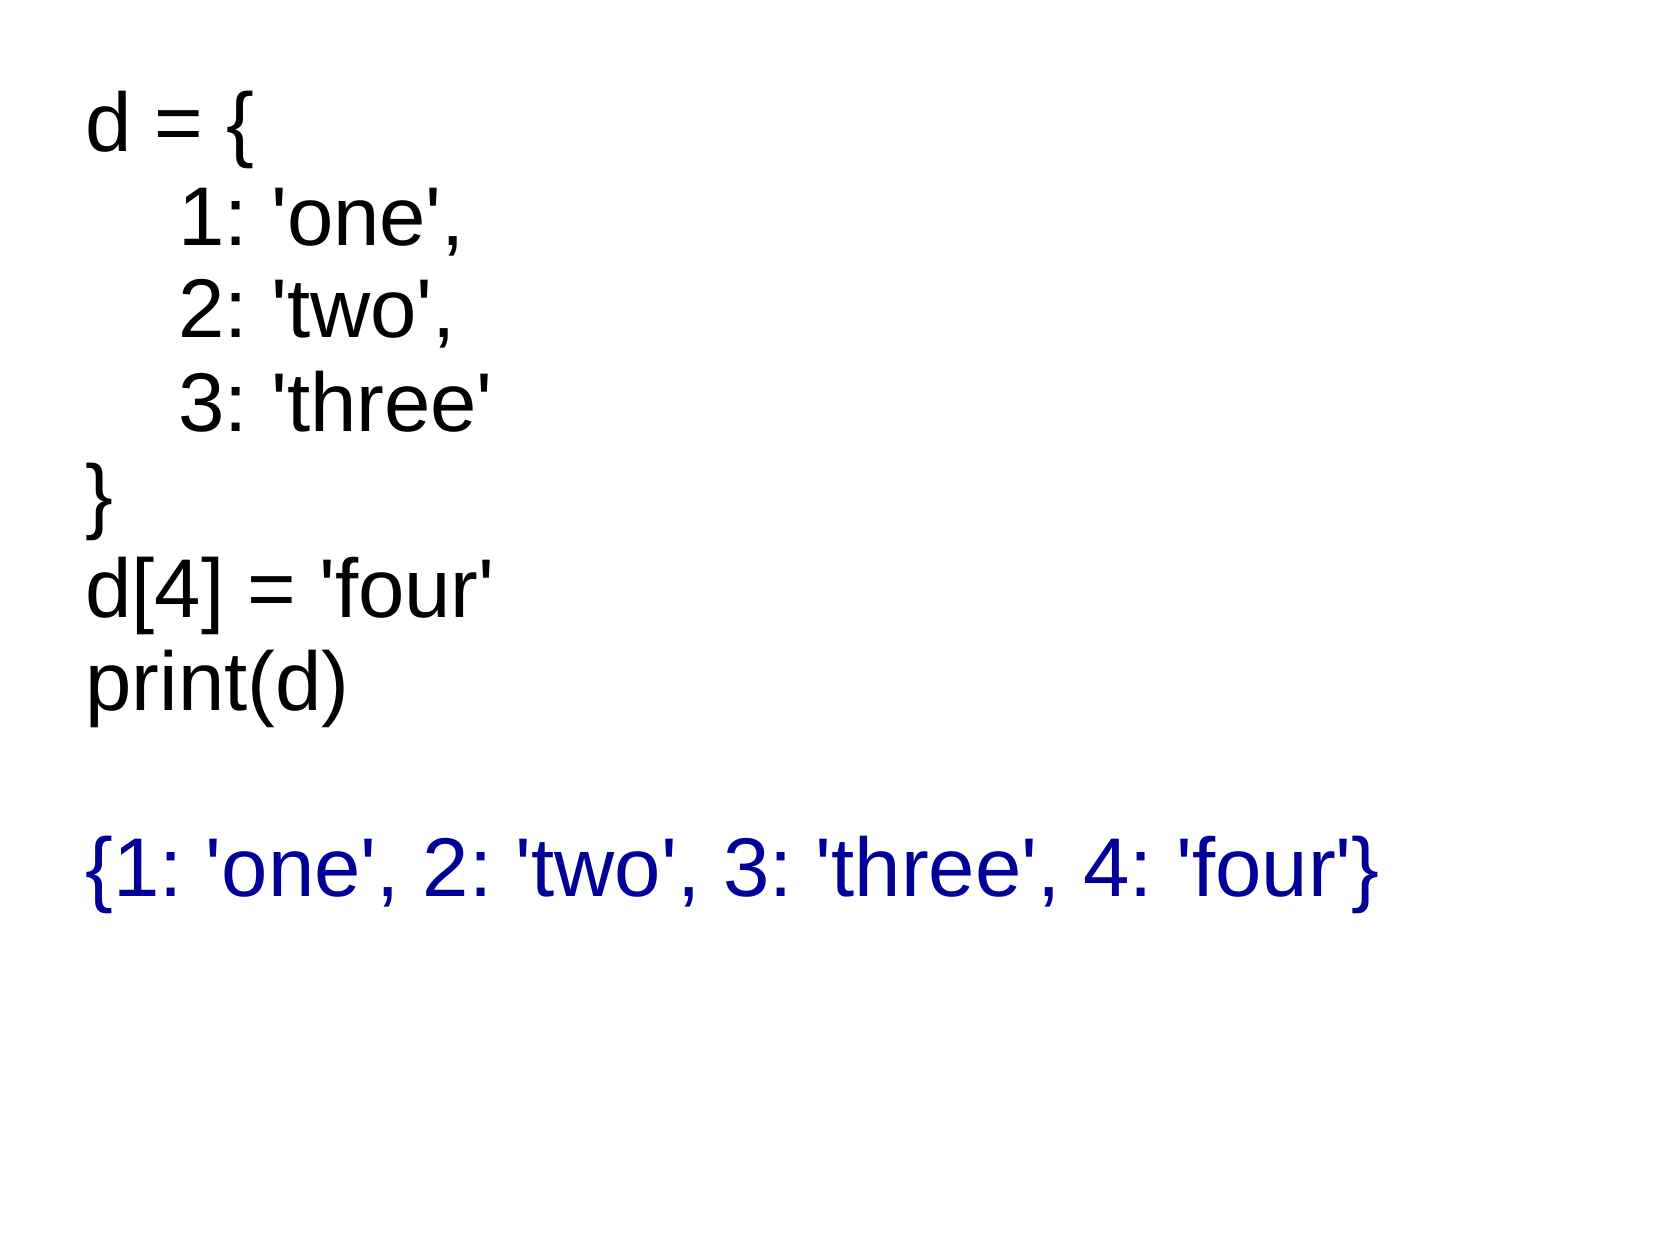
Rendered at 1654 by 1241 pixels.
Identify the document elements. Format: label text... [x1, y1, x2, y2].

text_box d = { 1: 'one', 2: 'two', 3: 'three' } d[4] = 'four' print(d) {1: 'one', 2: 'two', 3: 'three', 4: 'four'} [70, 69, 1524, 922]
